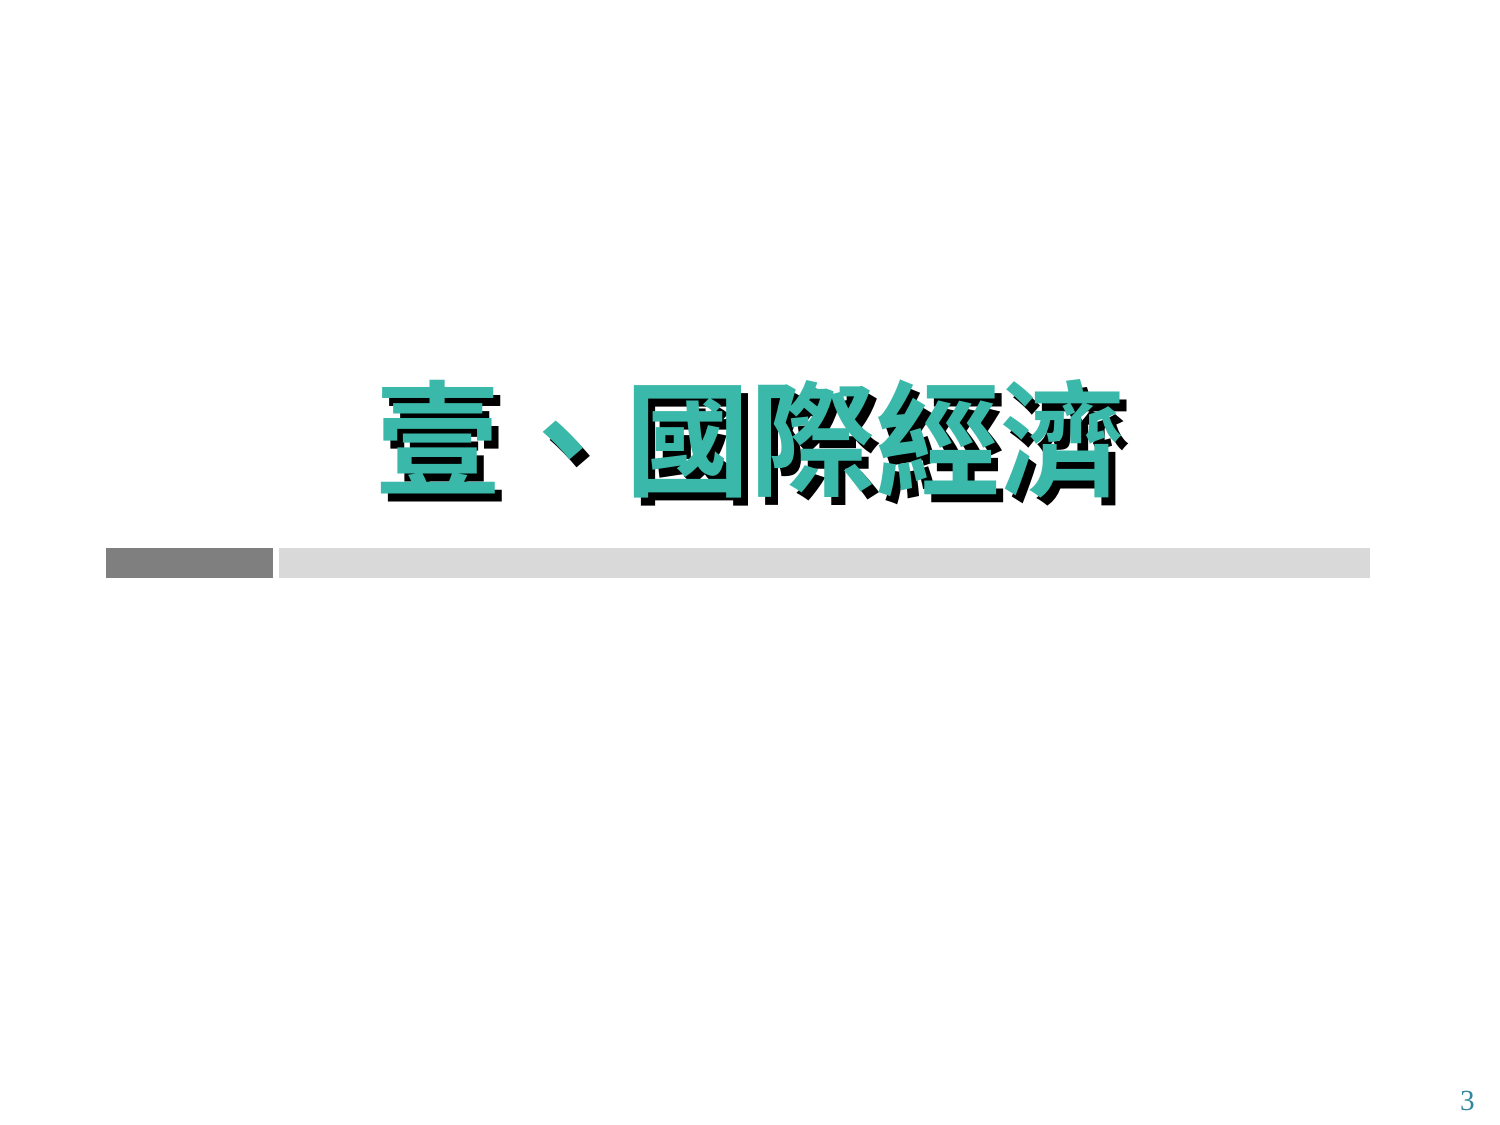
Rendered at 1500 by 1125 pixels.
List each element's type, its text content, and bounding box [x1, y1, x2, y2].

text_box [106, 548, 273, 578]
text_box [279, 548, 1370, 578]
title 壹、國際經濟 [112, 349, 1388, 591]
